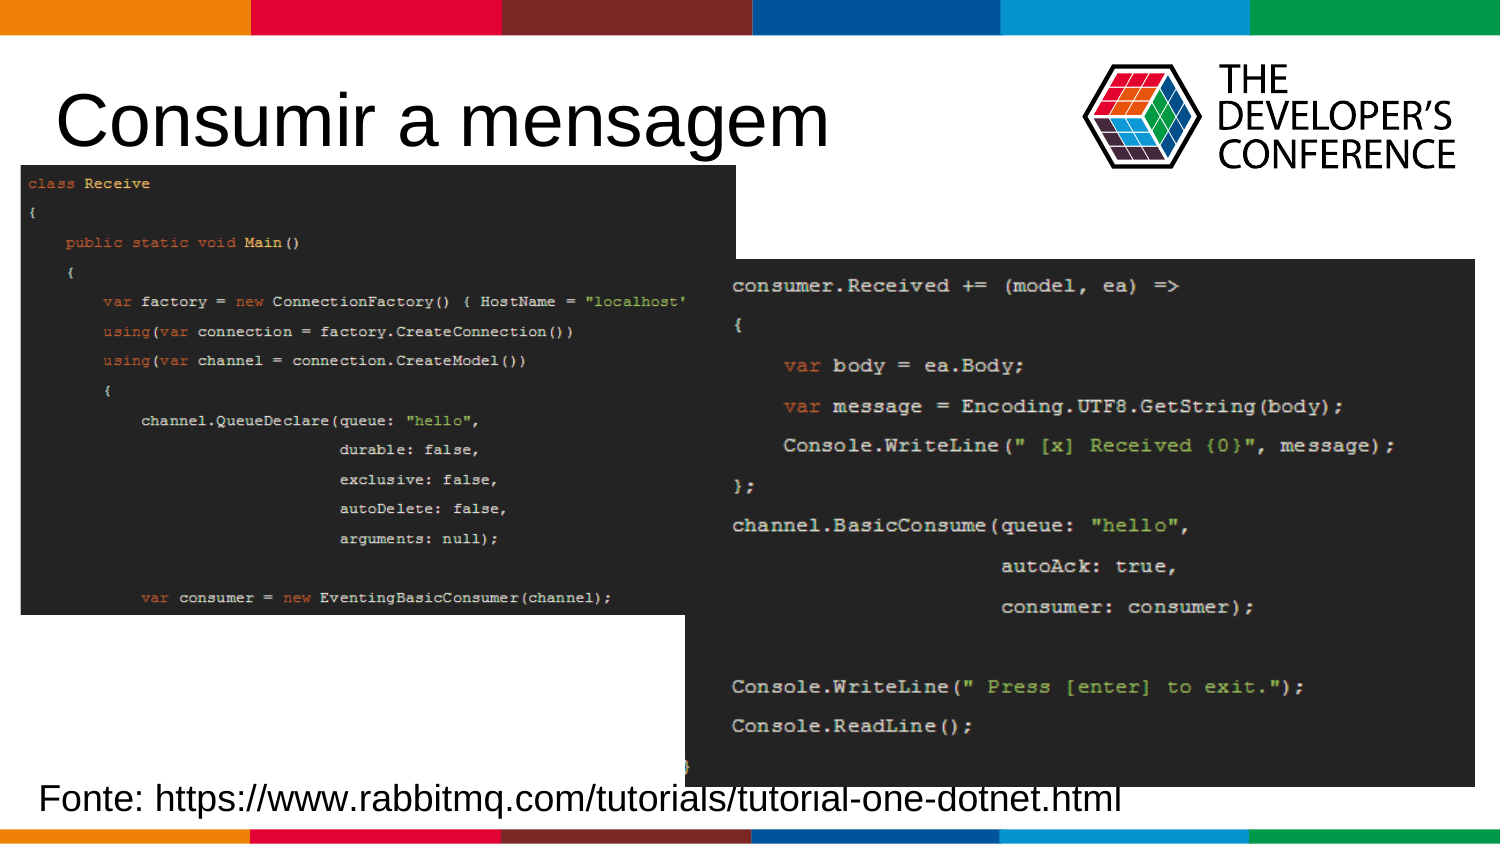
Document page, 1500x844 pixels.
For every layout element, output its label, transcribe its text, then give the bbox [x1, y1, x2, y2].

title Consumir a mensagem [41, 59, 975, 174]
text_box Fonte: https://www.rabbitmq.com/tutorials/tutorial-one-dotnet.html [23, 766, 1138, 827]
picture [0, 165, 1475, 787]
